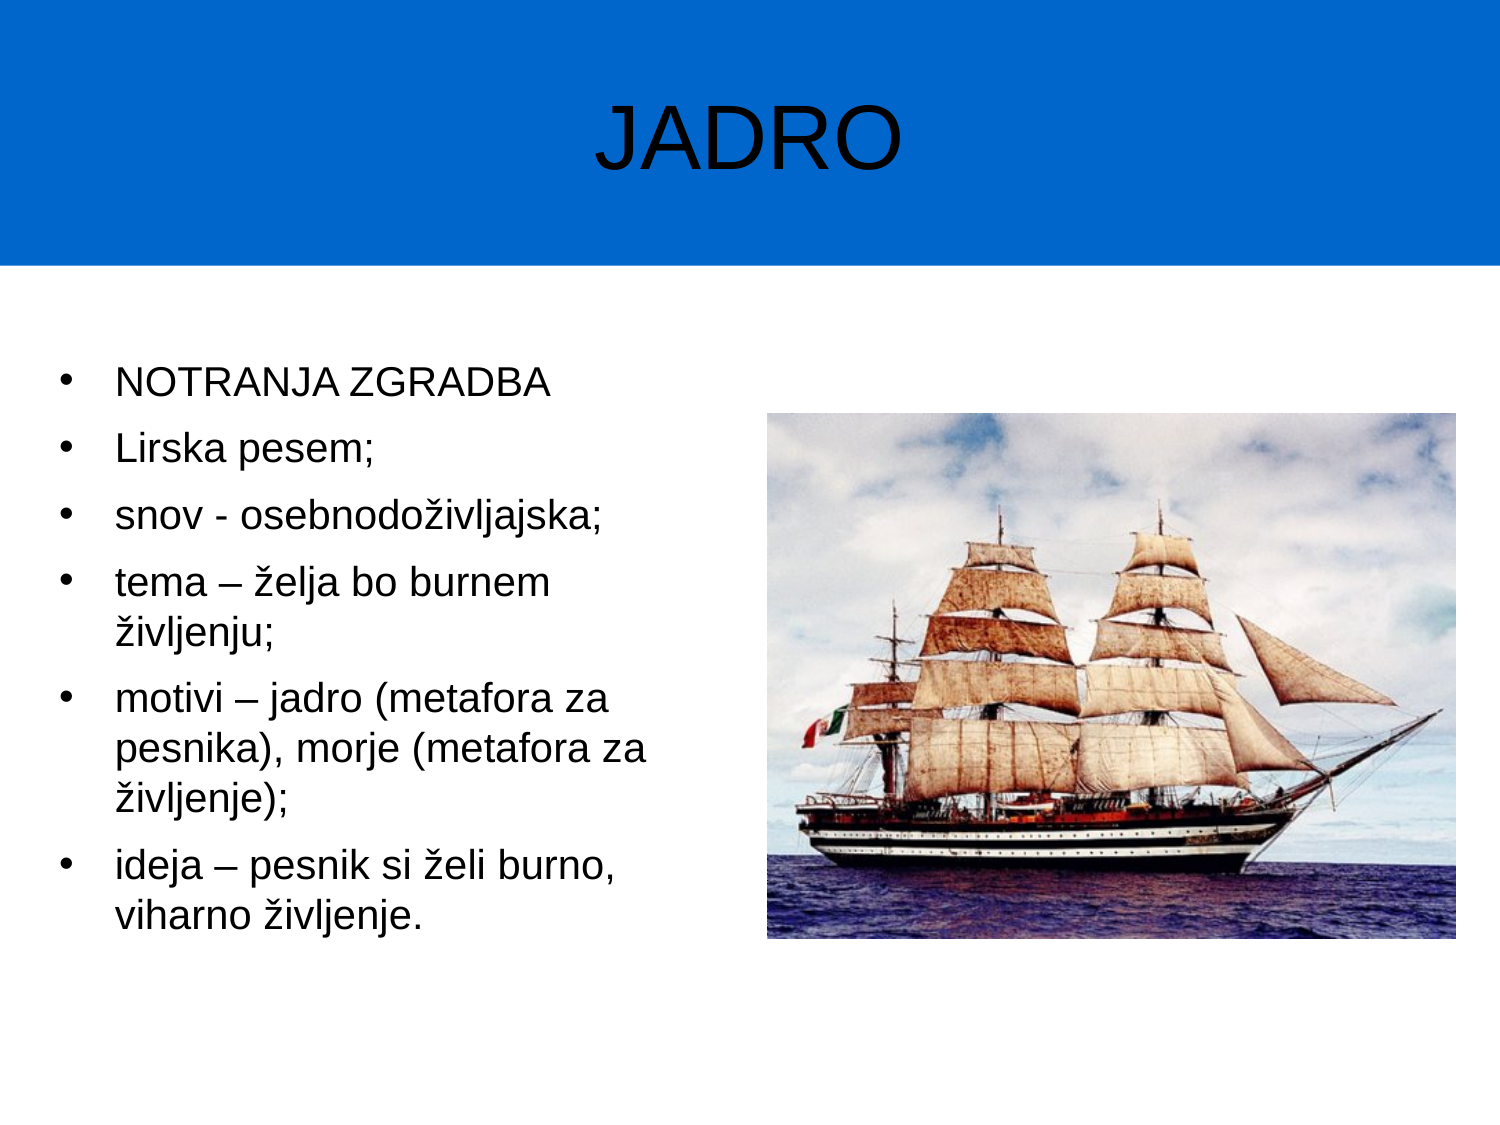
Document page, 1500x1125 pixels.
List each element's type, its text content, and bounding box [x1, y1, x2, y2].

picture [767, 413, 1456, 939]
title JADRO [0, 0, 1500, 266]
list NOTRANJA ZGRADBA Lirska pesem; snov - osebnodoživljajska; tema – želja bo burnem življenju; motivi – jadro (metafora za pesnika), morje (metafora za življenje); ideja – pesnik si želi burno, viharno življenje. [59, 354, 718, 1097]
